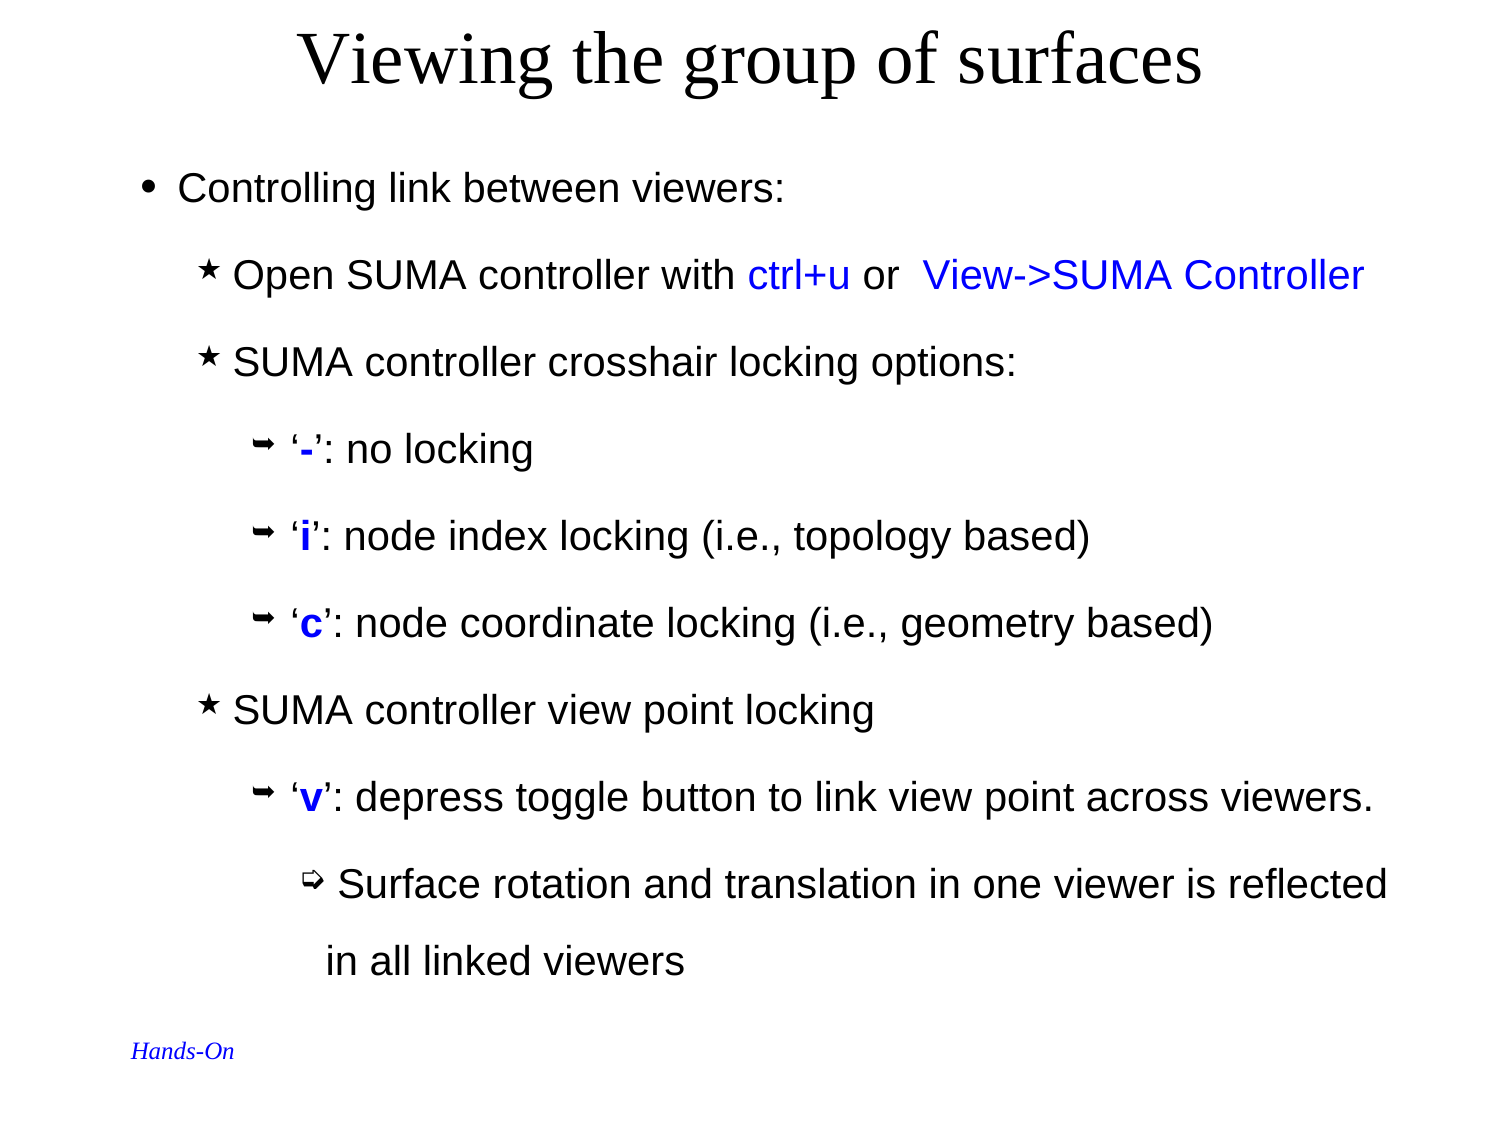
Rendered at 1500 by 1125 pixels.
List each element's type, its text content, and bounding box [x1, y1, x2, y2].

text_box Hands-On [116, 1028, 250, 1074]
list Controlling link between viewers: Open SUMA controller with ctrl+u or View->SUMA Controller SUMA controller crosshair locking options: ‘-’: no locking ‘i’: node index locking (i.e., topology based) ‘c’: node coordinate locking (i.e., geometry based) SUMA controller view point locking ‘v’: depress toggle button to link view point across viewers. Surface rotation and translation in one viewer is reflected in all linked viewers [124, 126, 1422, 1010]
title Viewing the group of surfaces [112, 0, 1388, 113]
